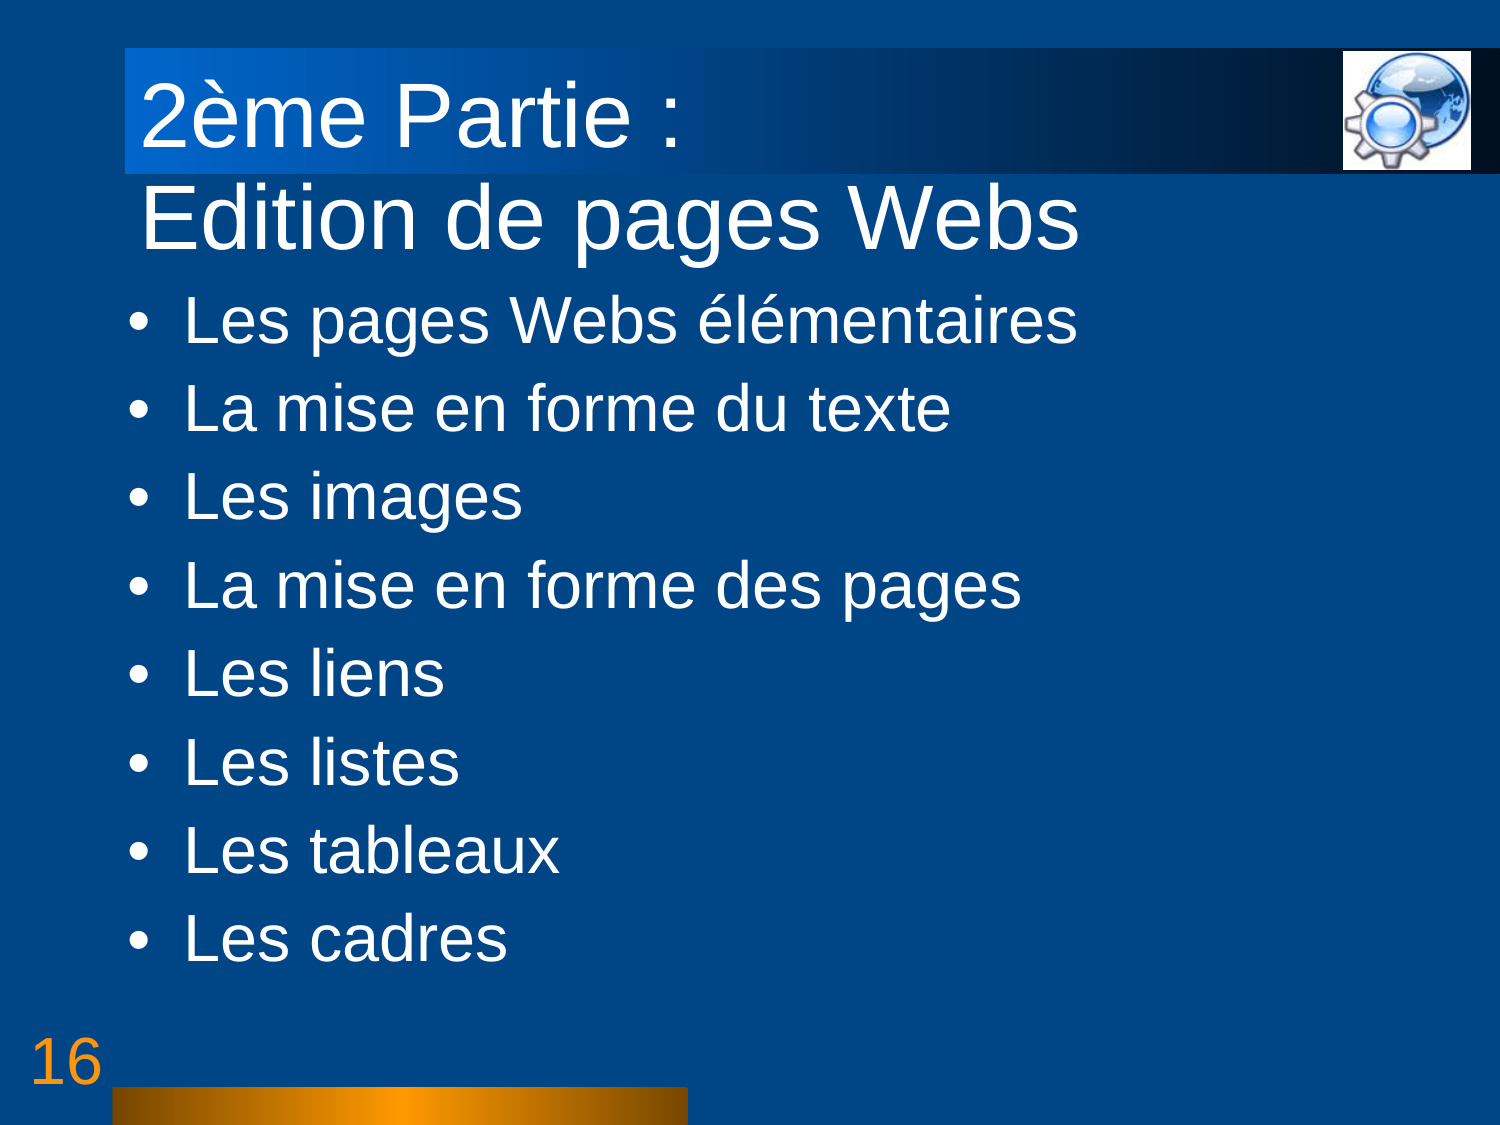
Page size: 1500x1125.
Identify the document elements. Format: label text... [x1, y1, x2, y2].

picture [1343, 51, 1471, 170]
title 2ème Partie : Edition de pages Webs [124, 52, 1400, 282]
list Les pages Webs élémentaires La mise en forme du texte Les images La mise en forme des pages Les liens Les listes Les tableaux Les cadres [112, 275, 1388, 1089]
